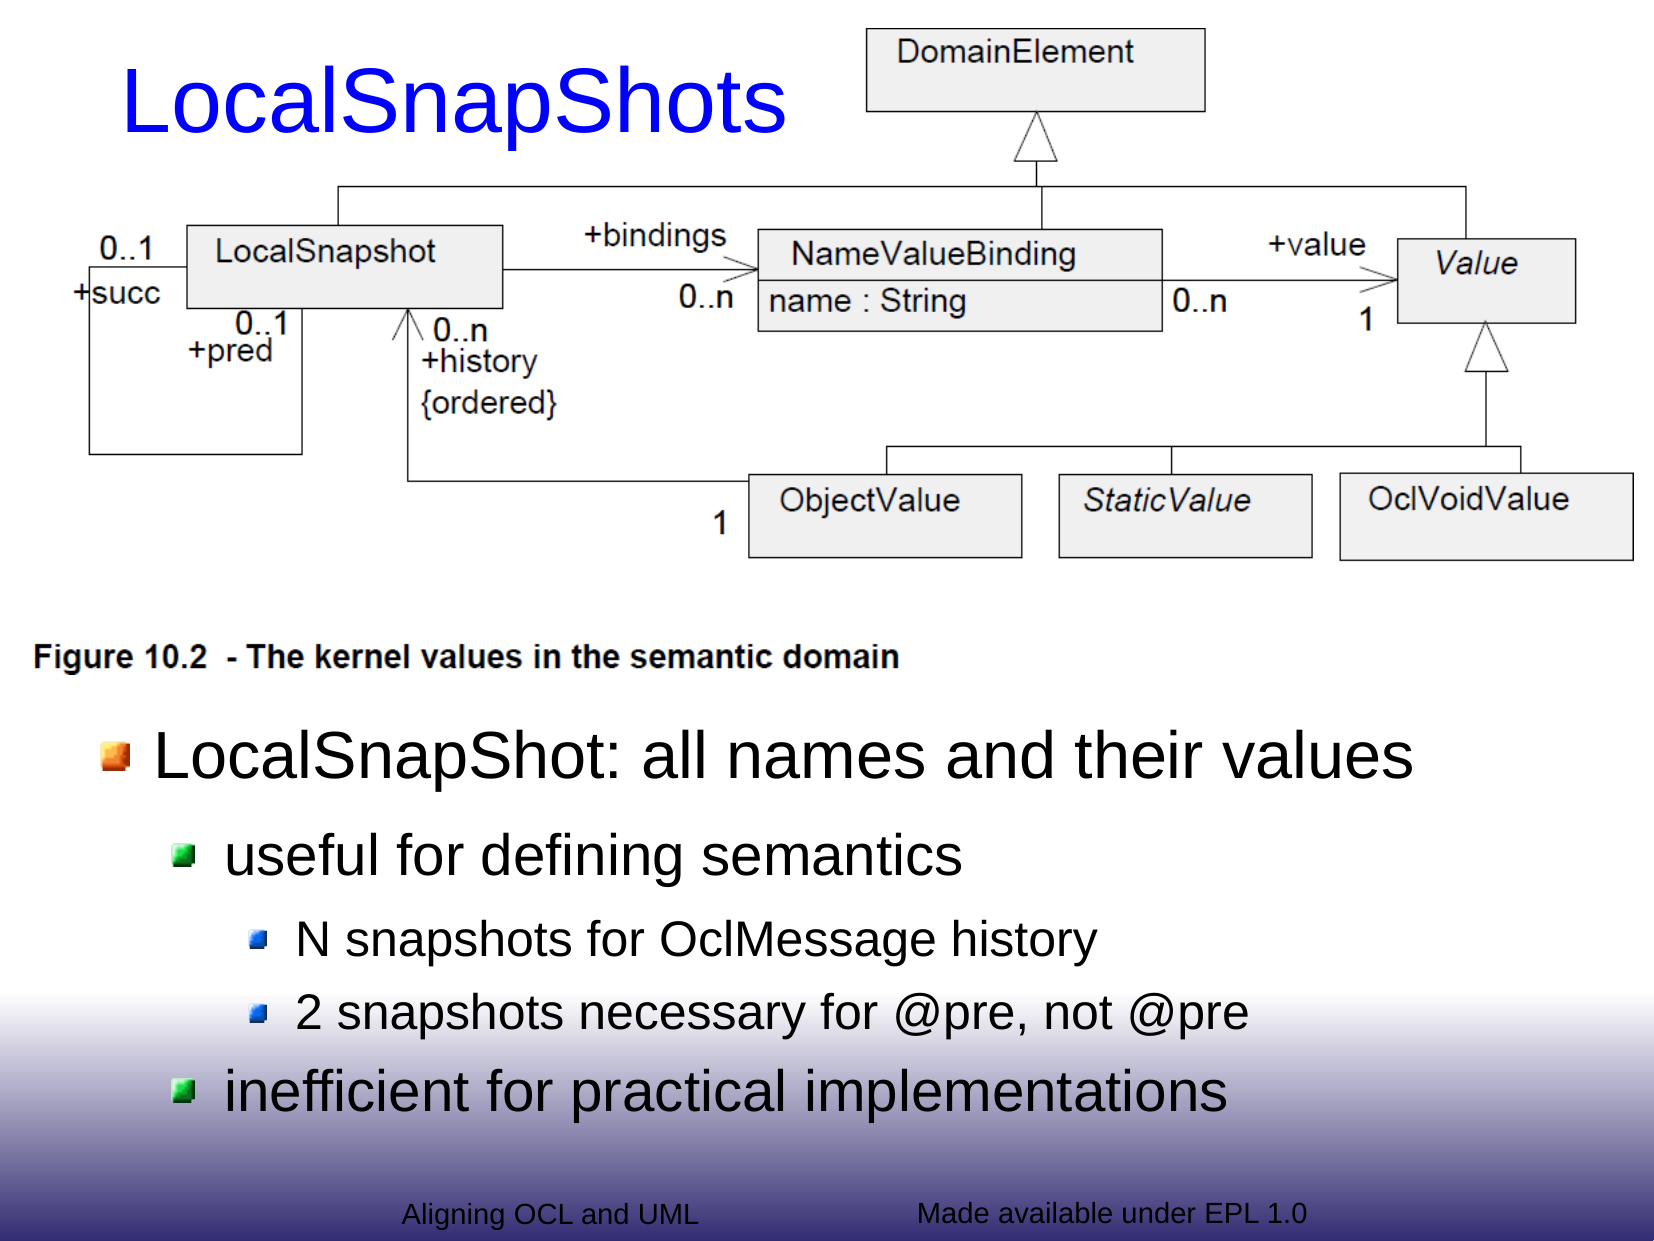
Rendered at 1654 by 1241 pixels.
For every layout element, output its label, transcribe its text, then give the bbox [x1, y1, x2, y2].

title LocalSnapShots [82, 47, 827, 156]
list LocalSnapShot: all names and their values useful for defining semantics N snapshots for OclMessage history 2 snapshots necessary for @pre, not @pre inefficient for practical implementations [82, 718, 1571, 1158]
picture [34, 28, 1634, 675]
